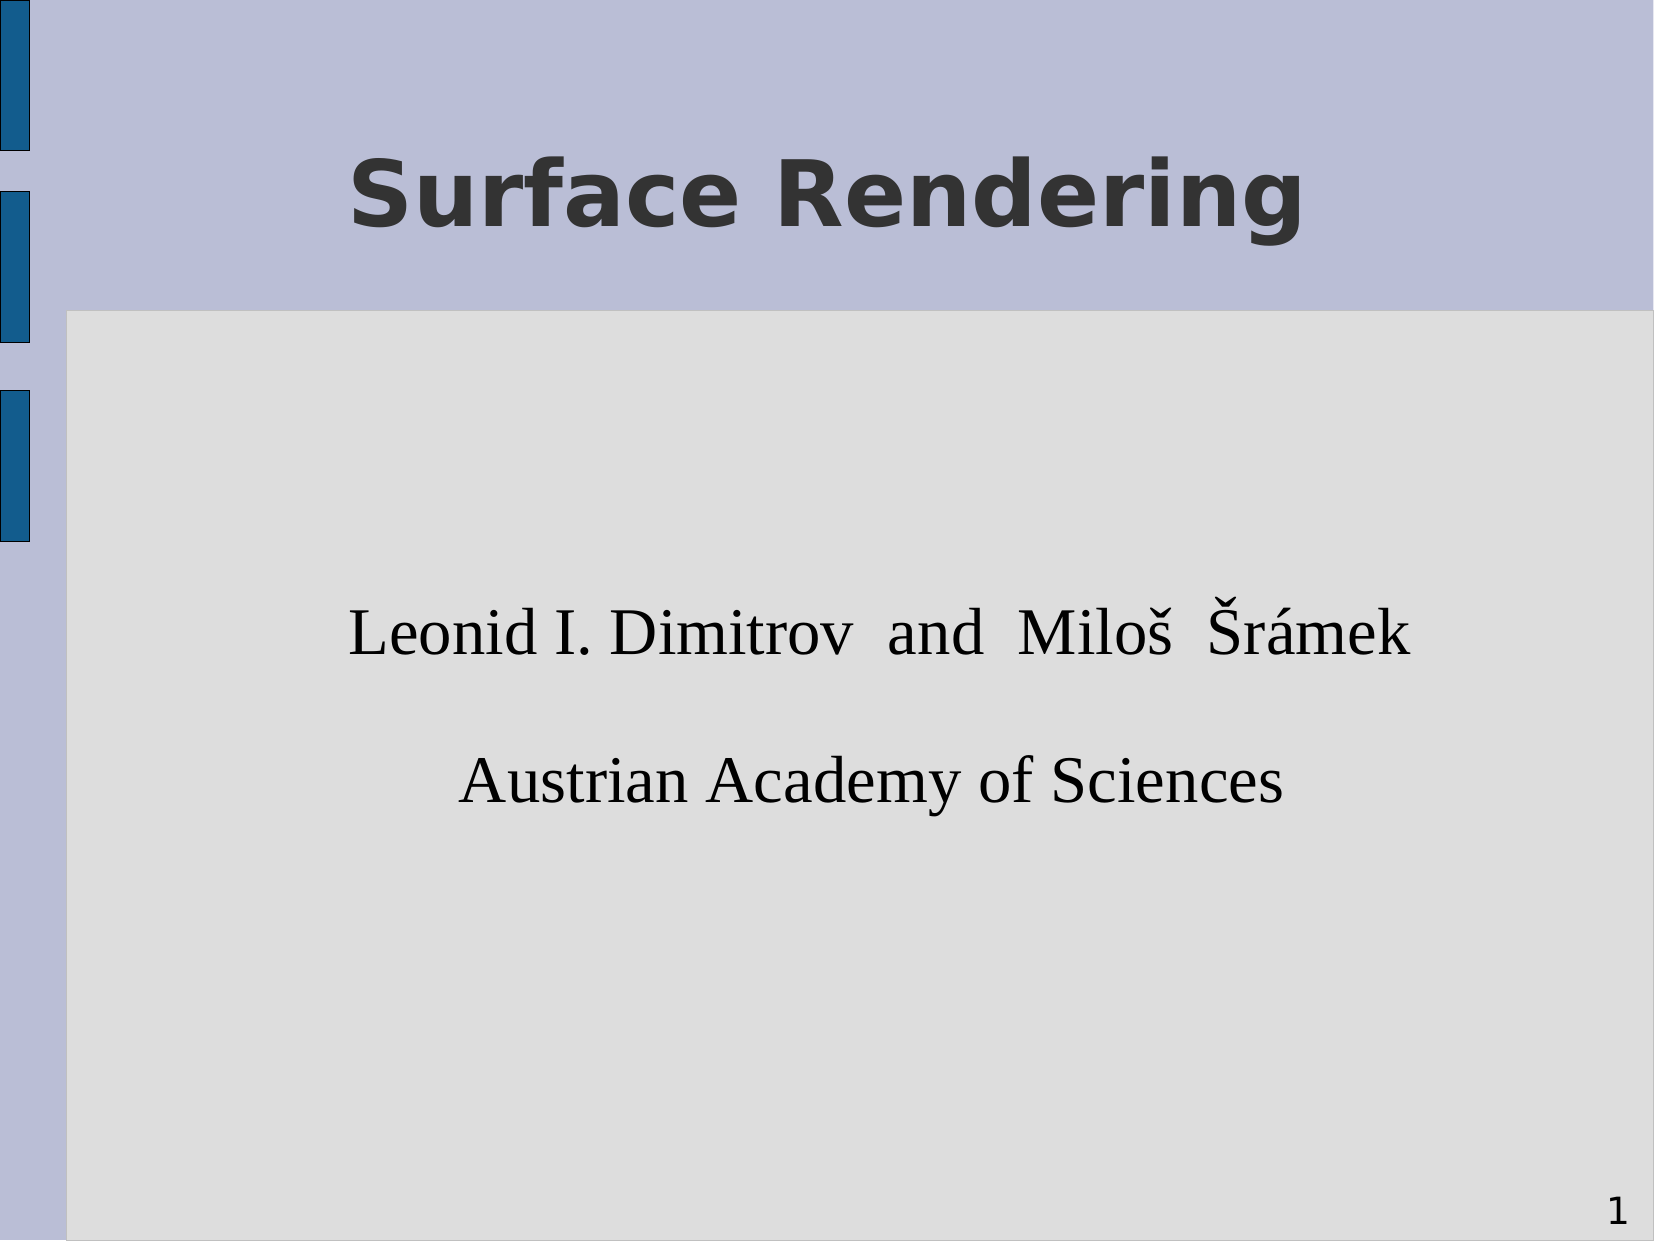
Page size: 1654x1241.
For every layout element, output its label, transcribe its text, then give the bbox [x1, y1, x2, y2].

subtitle Leonid I. Dimitrov and Miloš Šrámek Austrian Academy of Sciences [87, 587, 1639, 1207]
title Surface Rendering [121, 83, 1534, 306]
